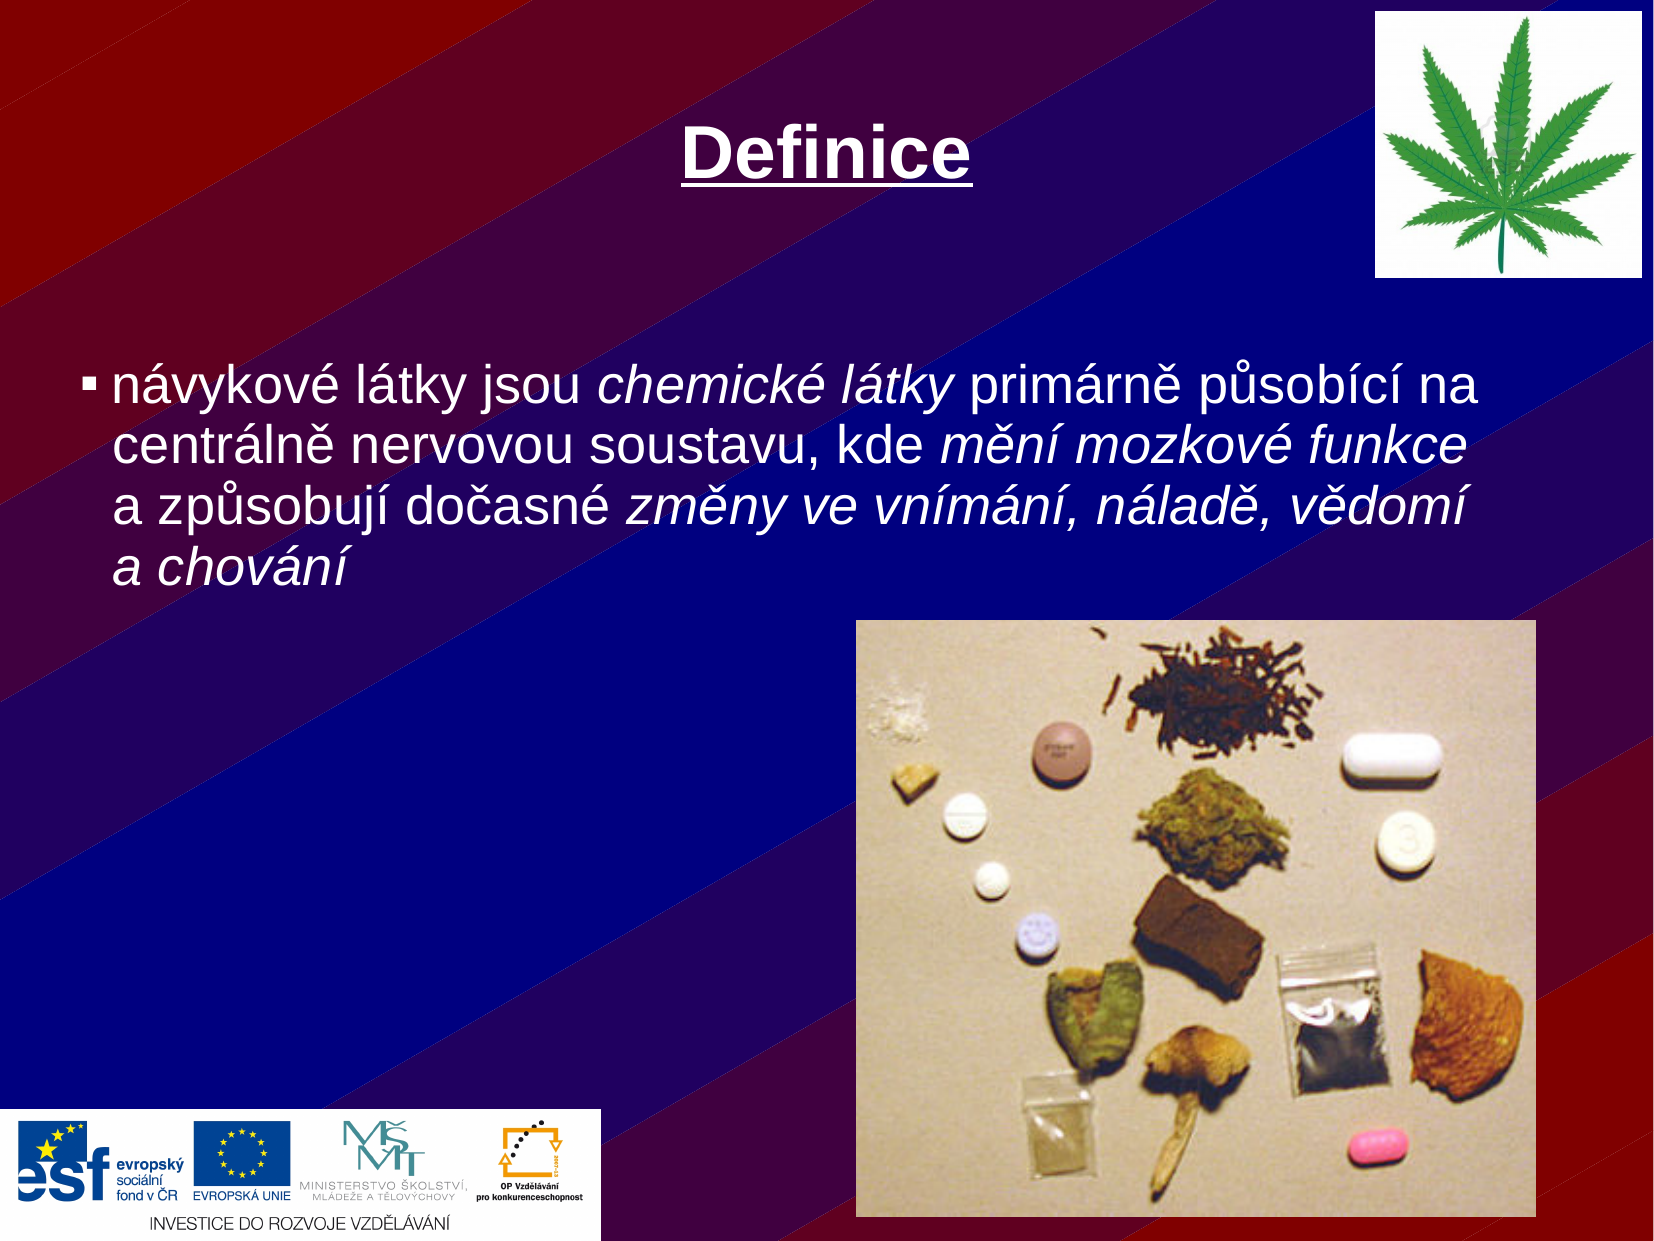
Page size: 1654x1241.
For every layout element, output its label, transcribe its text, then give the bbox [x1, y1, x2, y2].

picture [856, 620, 1536, 1217]
title Definice [82, 49, 1375, 257]
picture [0, 1109, 601, 1241]
picture [1375, 11, 1642, 278]
list návykové látky jsou chemické látky primárně působící na centrálně nervovou soustavu, kde mění mozkové funkce a způsobují dočasné změny ve vnímání, náladě, vědomí a chování [82, 354, 1571, 1173]
